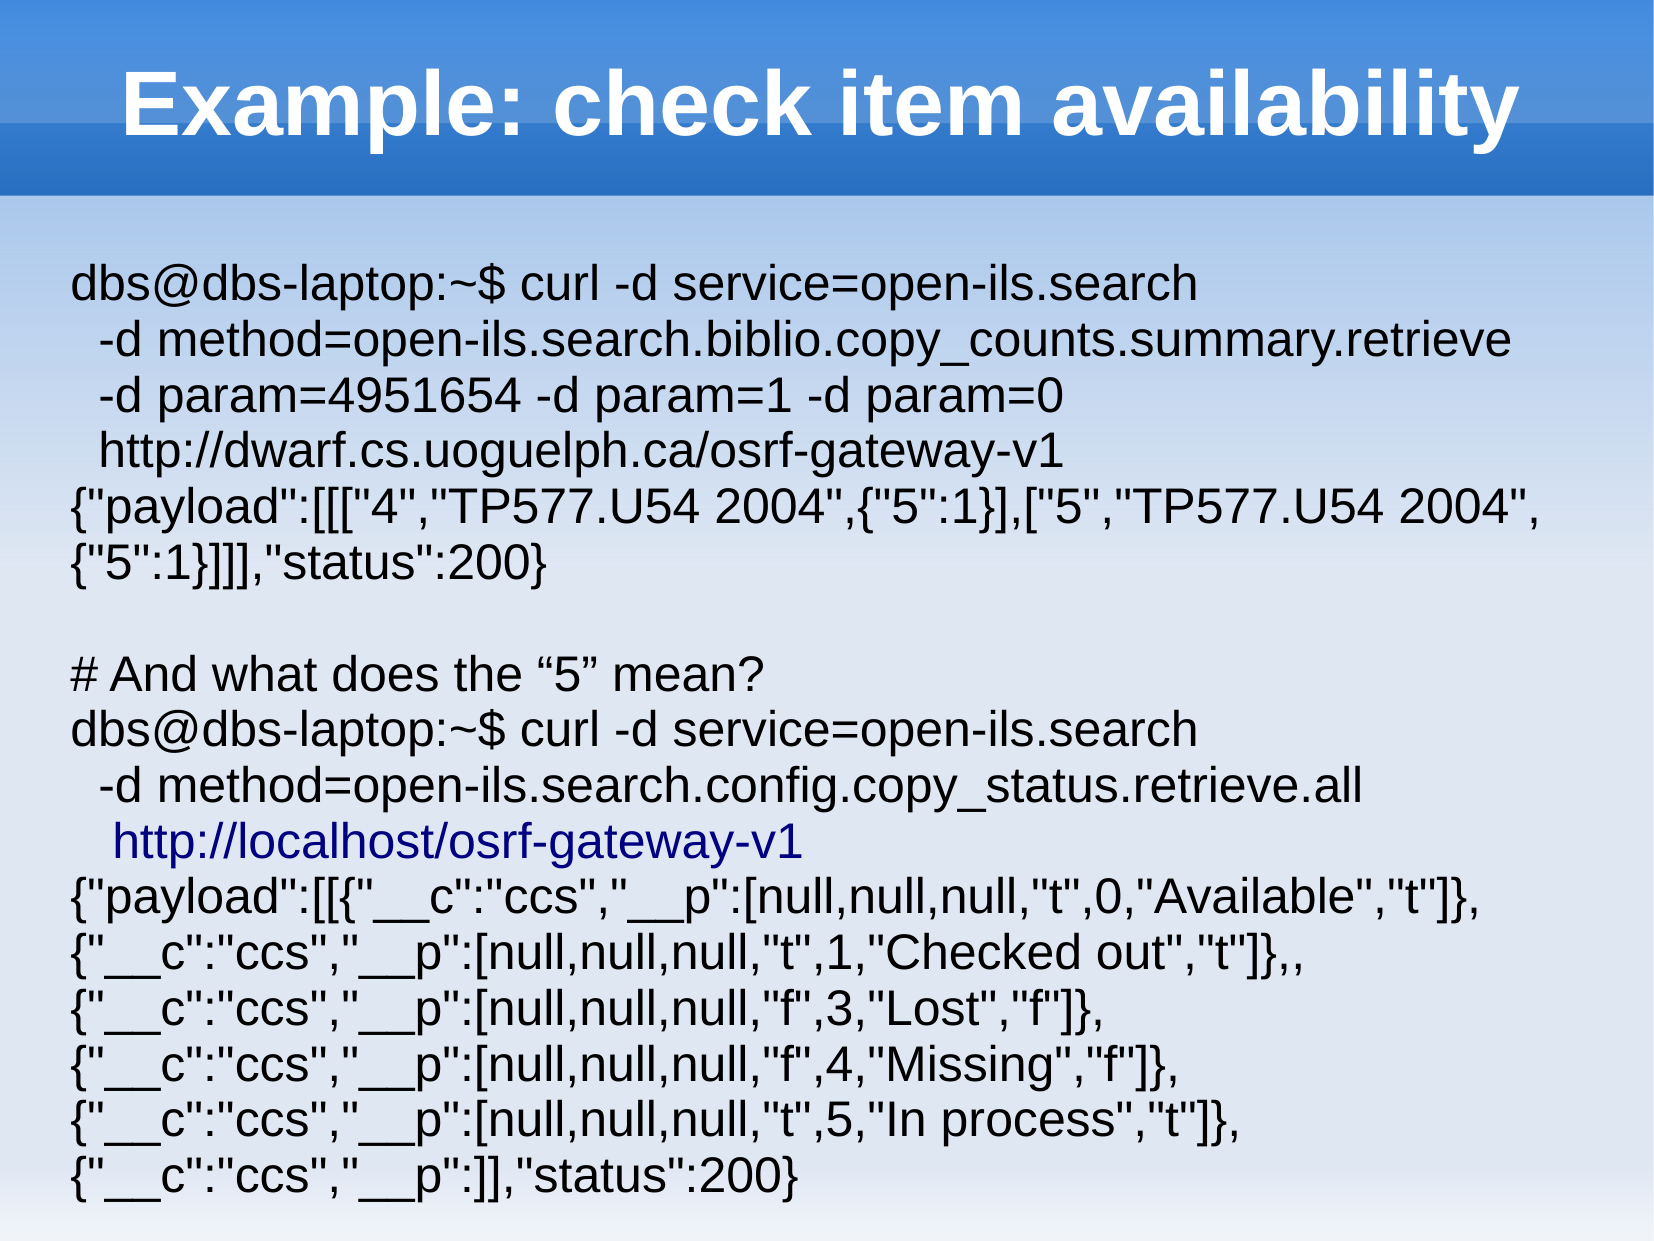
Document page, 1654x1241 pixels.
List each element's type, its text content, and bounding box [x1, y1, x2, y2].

text_box dbs@dbs-laptop:~$ curl -d service=open-ils.search -d method=open-ils.search.biblio.copy_counts.summary.retrieve -d param=4951654 -d param=1 -d param=0 http://dwarf.cs.uoguelph.ca/osrf-gateway-v1 {"payload":[[["4","TP577.U54 2004",{"5":1}],["5","TP577.U54 2004",{"5":1}]]],"status":200} # And what does the “5” mean? dbs@dbs-laptop:~$ curl -d service=open-ils.search -d method=open-ils.search.config.copy_status.retrieve.all http://localhost/osrf-gateway-v1 {"payload":[[{"__c":"ccs","__p":[null,null,null,"t",0,"Available","t"]},{"__c":"ccs","__p":[null,null,null,"t",1,"Checked out","t"]},,{"__c":"ccs","__p":[null,null,null,"f",3,"Lost","f"]}, {"__c":"ccs","__p":[null,null,null,"f",4,"Missing","f"]},{"__c":"ccs","__p":[null,null,null,"t",5,"In process","t"]},{"__c":"ccs","__p":]],"status":200} [55, 248, 1595, 1211]
title Example: check item availability [76, 0, 1565, 208]
picture [0, 0, 1654, 1241]
